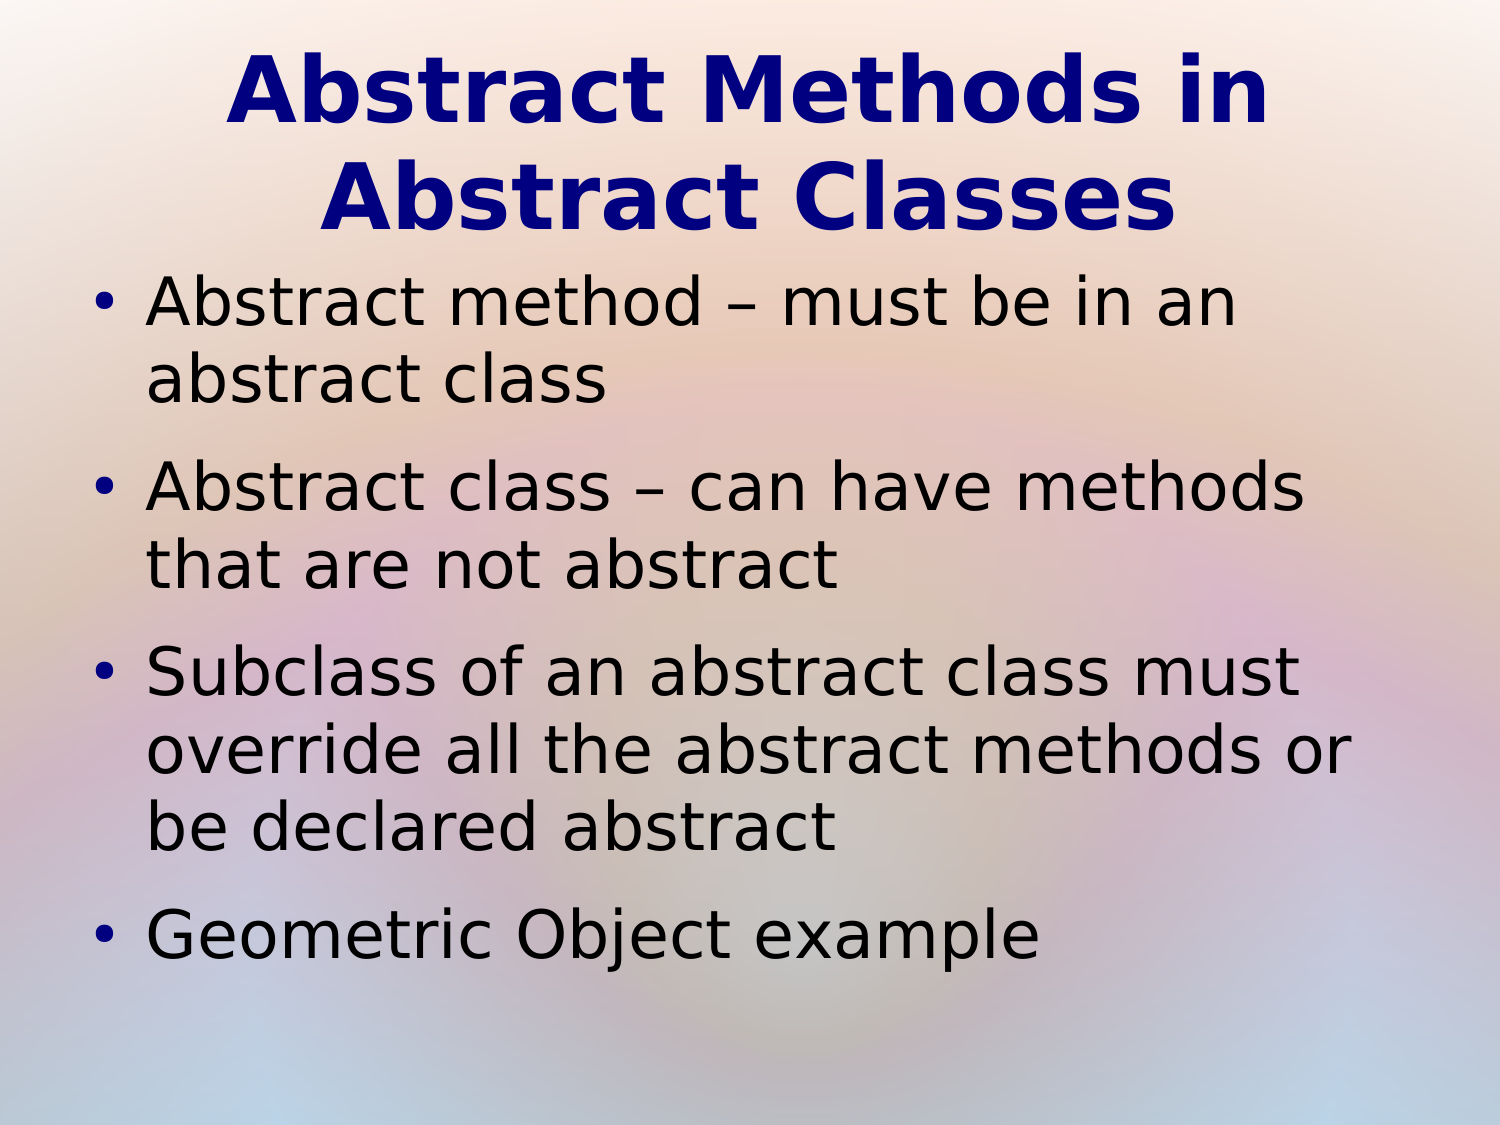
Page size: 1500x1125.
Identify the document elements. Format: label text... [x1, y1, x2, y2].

list Abstract method – must be in an abstract class Abstract class – can have methods that are not abstract Subclass of an abstract class must override all the abstract methods or be declared abstract Geometric Object example [75, 263, 1425, 975]
title Abstract Methods in Abstract Classes [75, 37, 1425, 252]
picture [0, 0, 1500, 1125]
